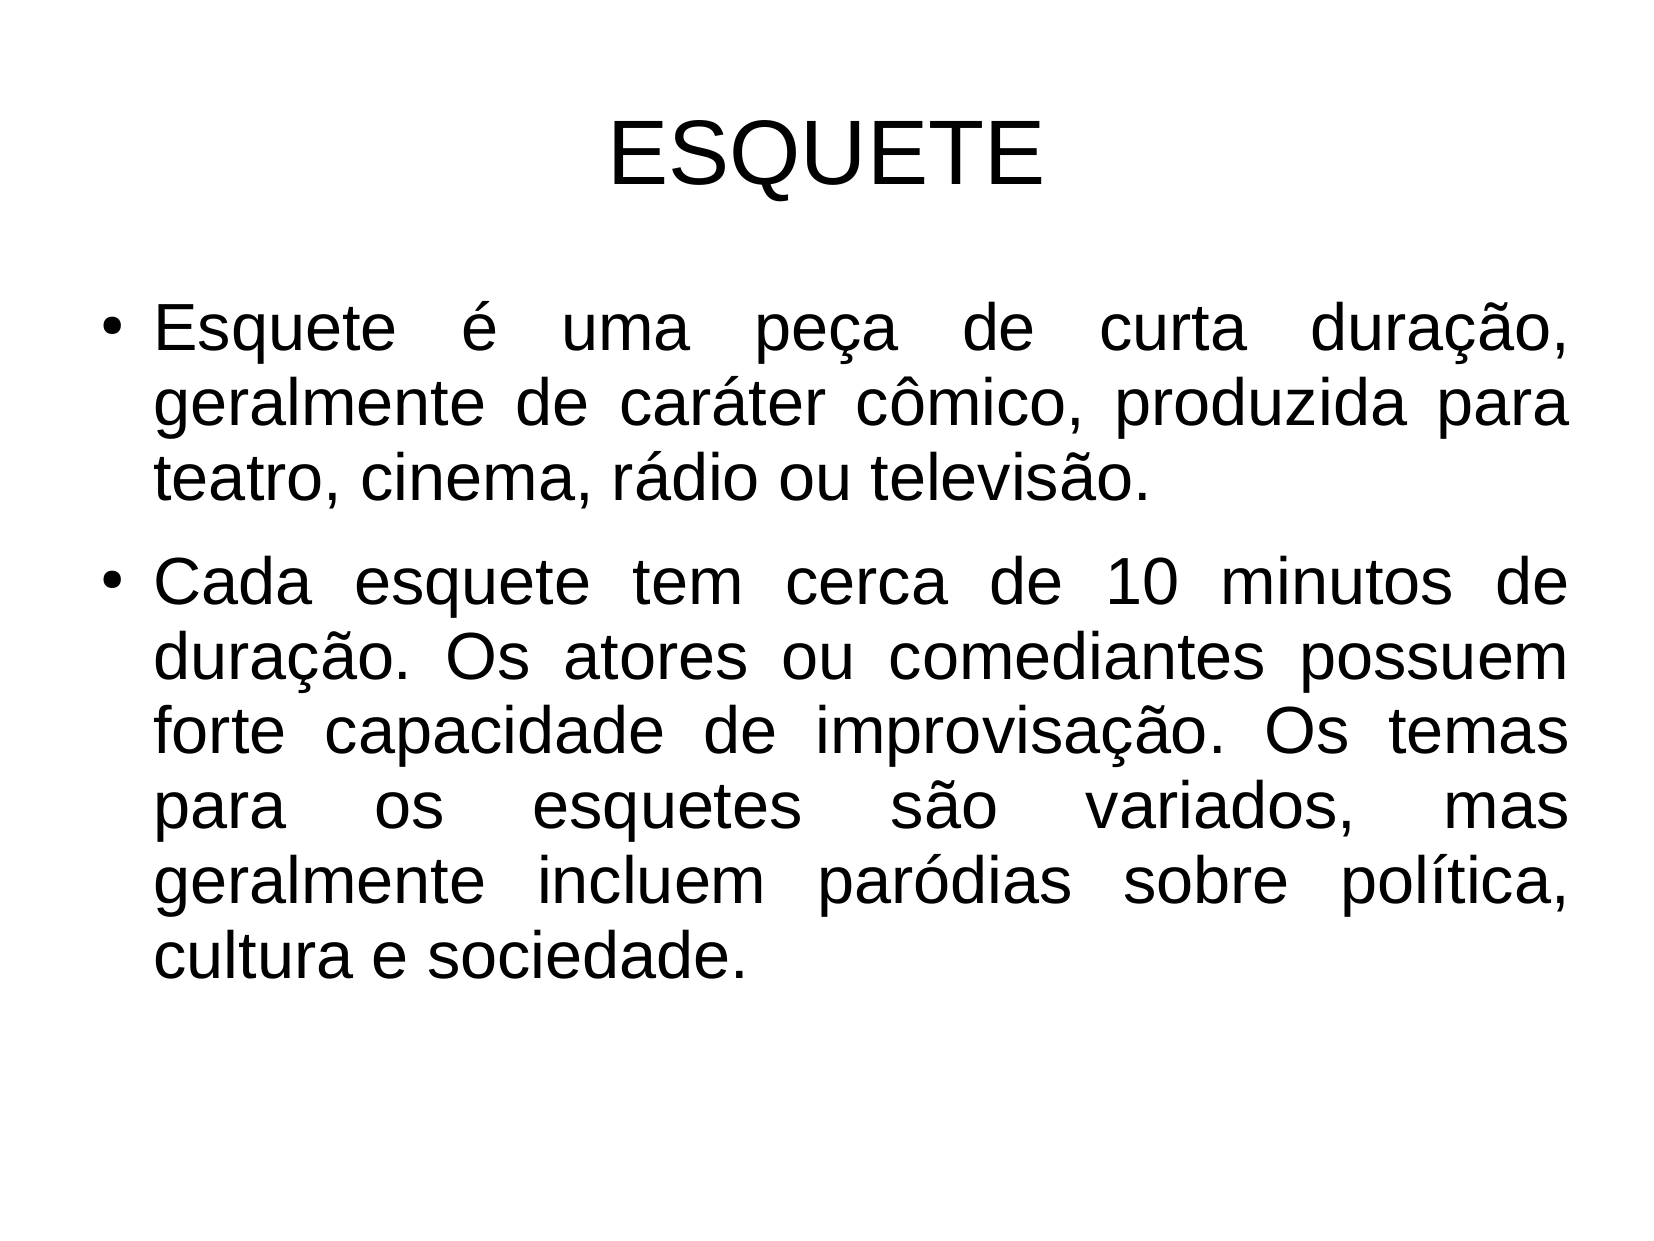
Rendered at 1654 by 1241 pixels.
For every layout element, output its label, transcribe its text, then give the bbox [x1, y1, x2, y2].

title ESQUETE [82, 49, 1571, 257]
list Esquete é uma peça de curta duração, geralmente de caráter cômico, produzida para teatro, cinema, rádio ou televisão. Cada esquete tem cerca de 10 minutos de duração. Os atores ou comediantes possuem forte capacidade de improvisação. Os temas para os esquetes são variados, mas geralmente incluem paródias sobre política, cultura e sociedade. [82, 290, 1571, 1010]
